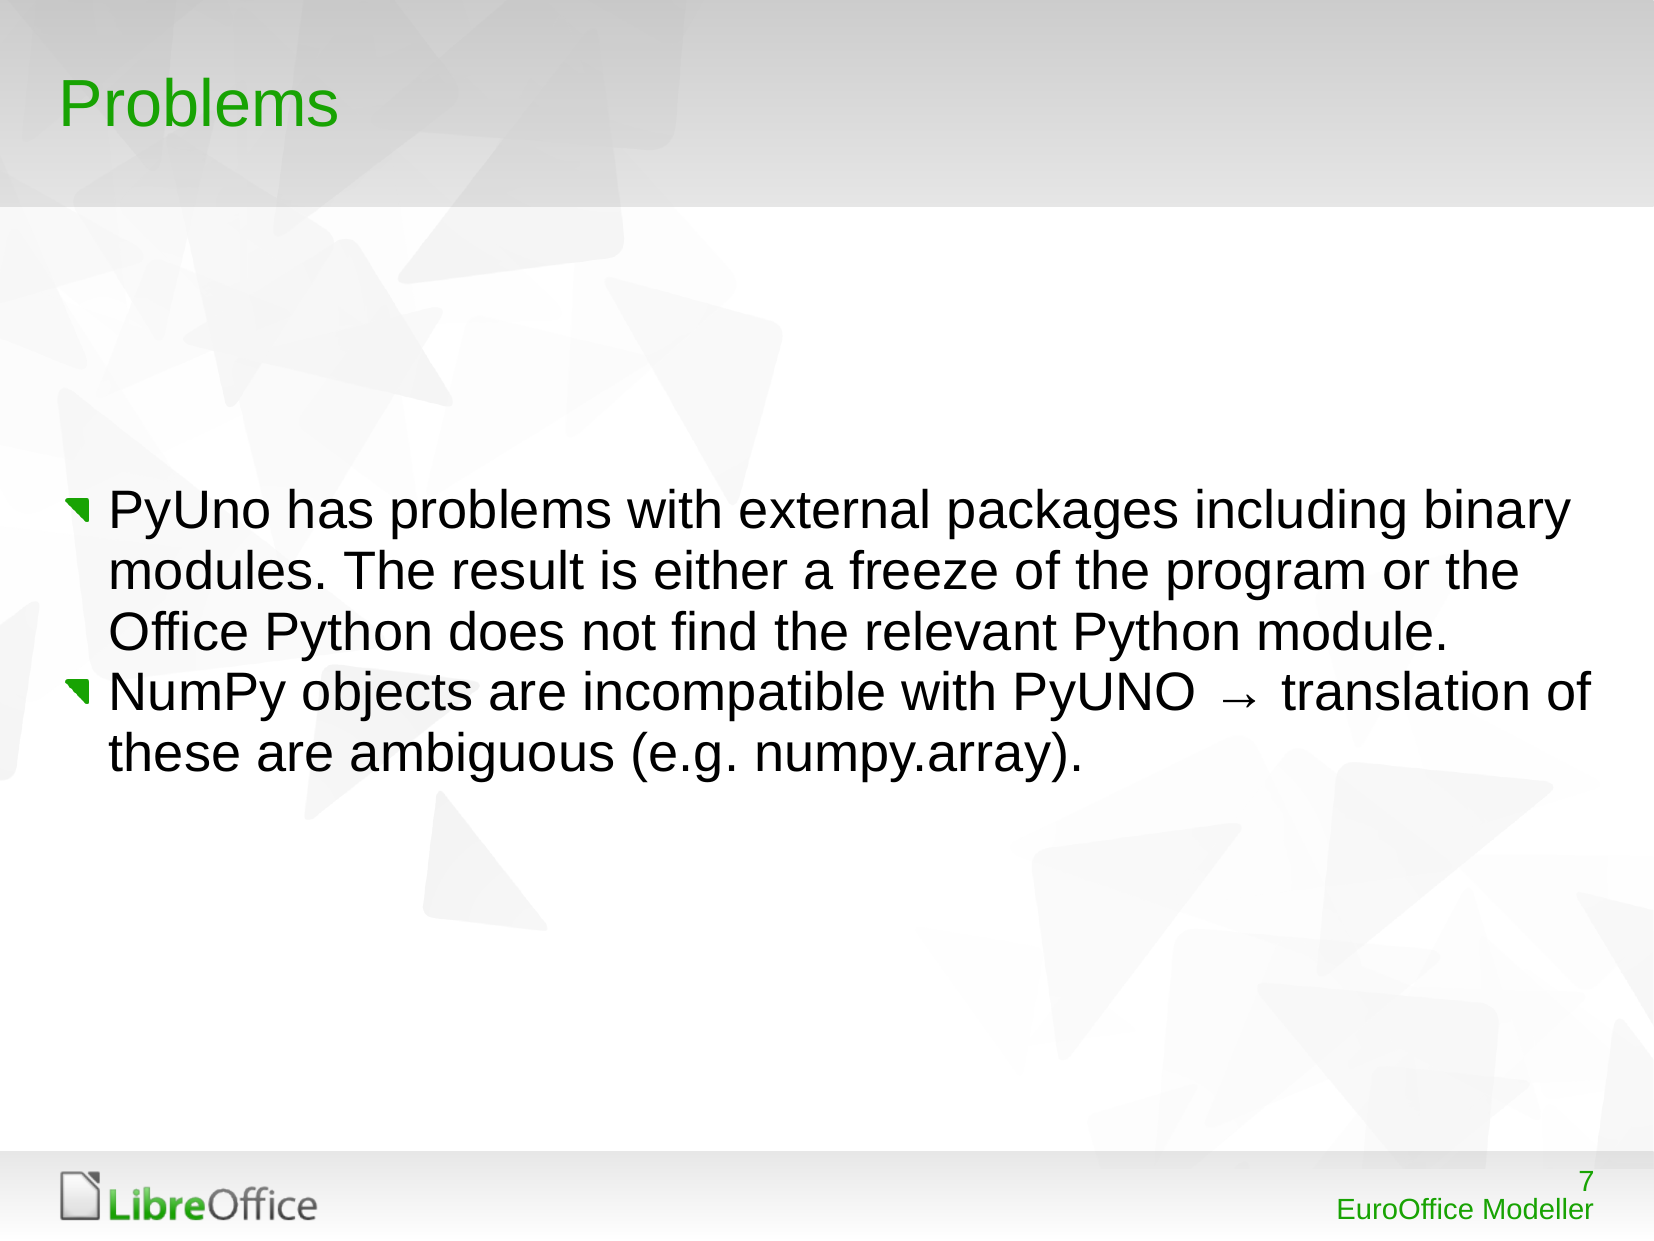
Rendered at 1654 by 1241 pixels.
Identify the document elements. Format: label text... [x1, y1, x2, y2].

title Problems [59, 29, 1595, 178]
text_box PyUno has problems with external packages including binary modules. The result is either a freeze of the program or the Office Python does not find the relevant Python module. NumPy objects are incompatible with PyUNO → translation of these are ambiguous (e.g. numpy.array). [50, 472, 1624, 1093]
picture [41, 1152, 337, 1240]
picture [0, 0, 783, 931]
picture [915, 548, 1654, 1169]
